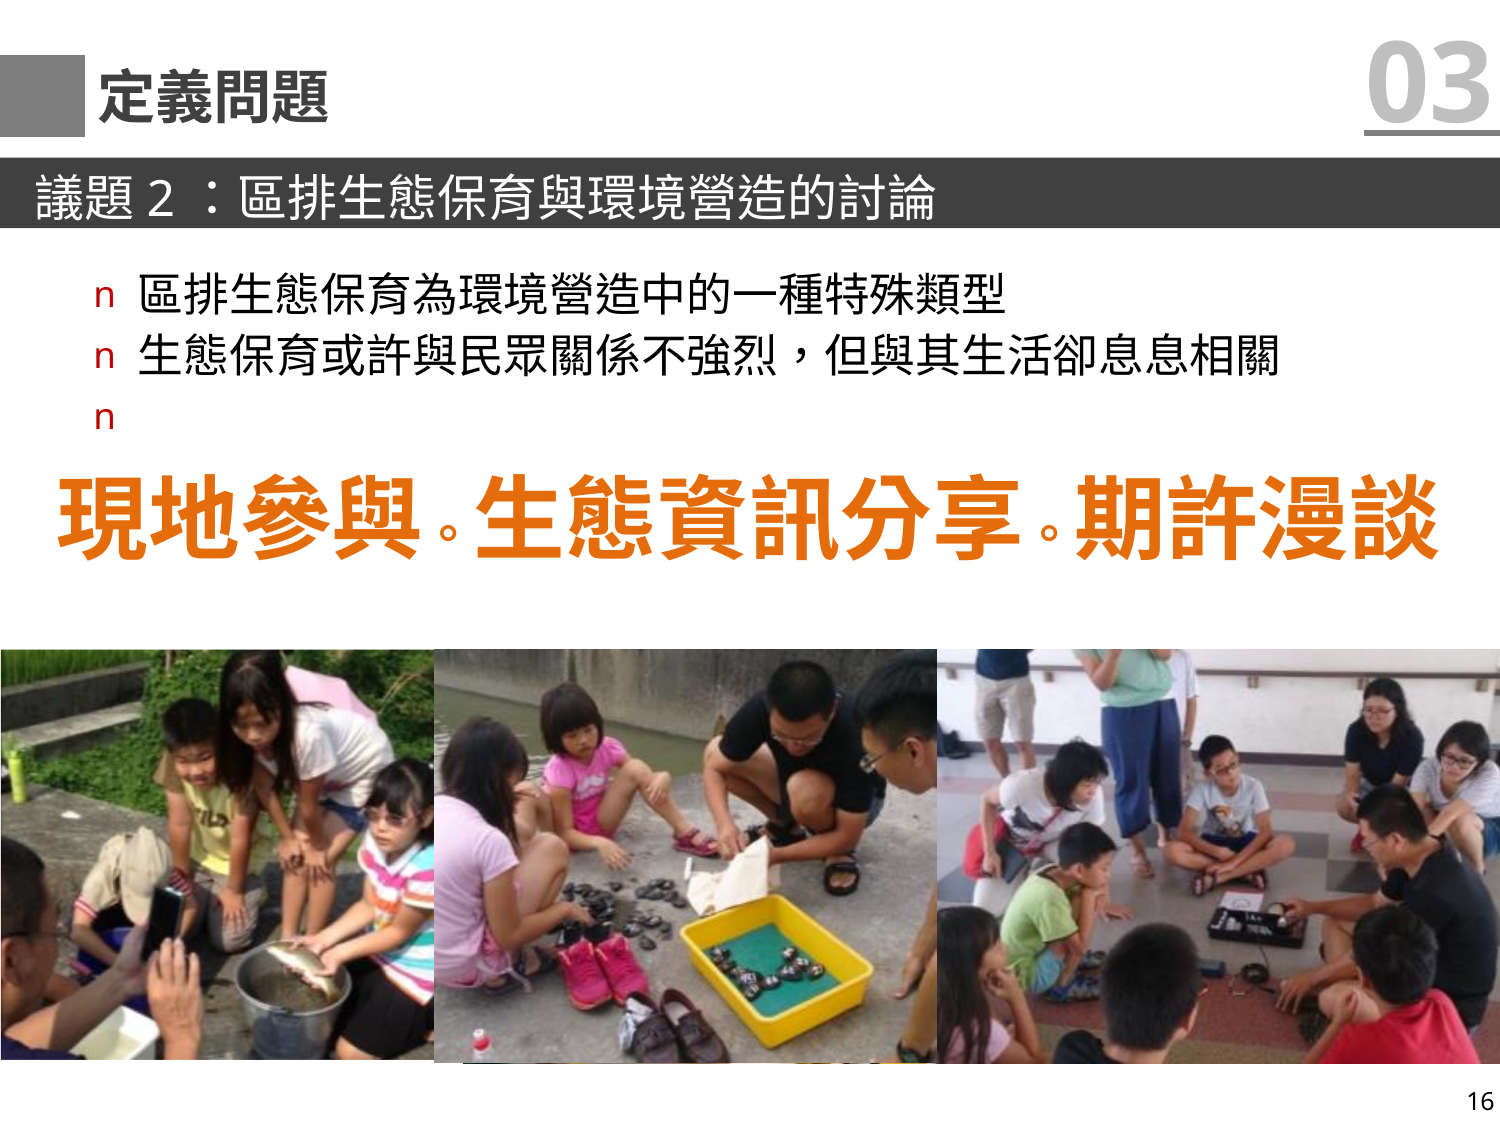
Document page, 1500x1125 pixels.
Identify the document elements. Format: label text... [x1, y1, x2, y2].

title 定義問題 [82, 49, 1426, 142]
text_box [16, 249, 1473, 322]
text_box 區排生態保育為環境營造中的一種特殊類型 生態保育或許與民眾關係不強烈，但與其生活卻息息相關 [21, 258, 1473, 632]
text_box 議題2：區排生態保育與環境營造的討論 [0, 157, 1500, 229]
picture [0, 649, 1500, 1064]
text_box 16 [1451, 1077, 1500, 1125]
text_box 現地參與。生態資訊分享。期許漫談 [24, 453, 1474, 580]
